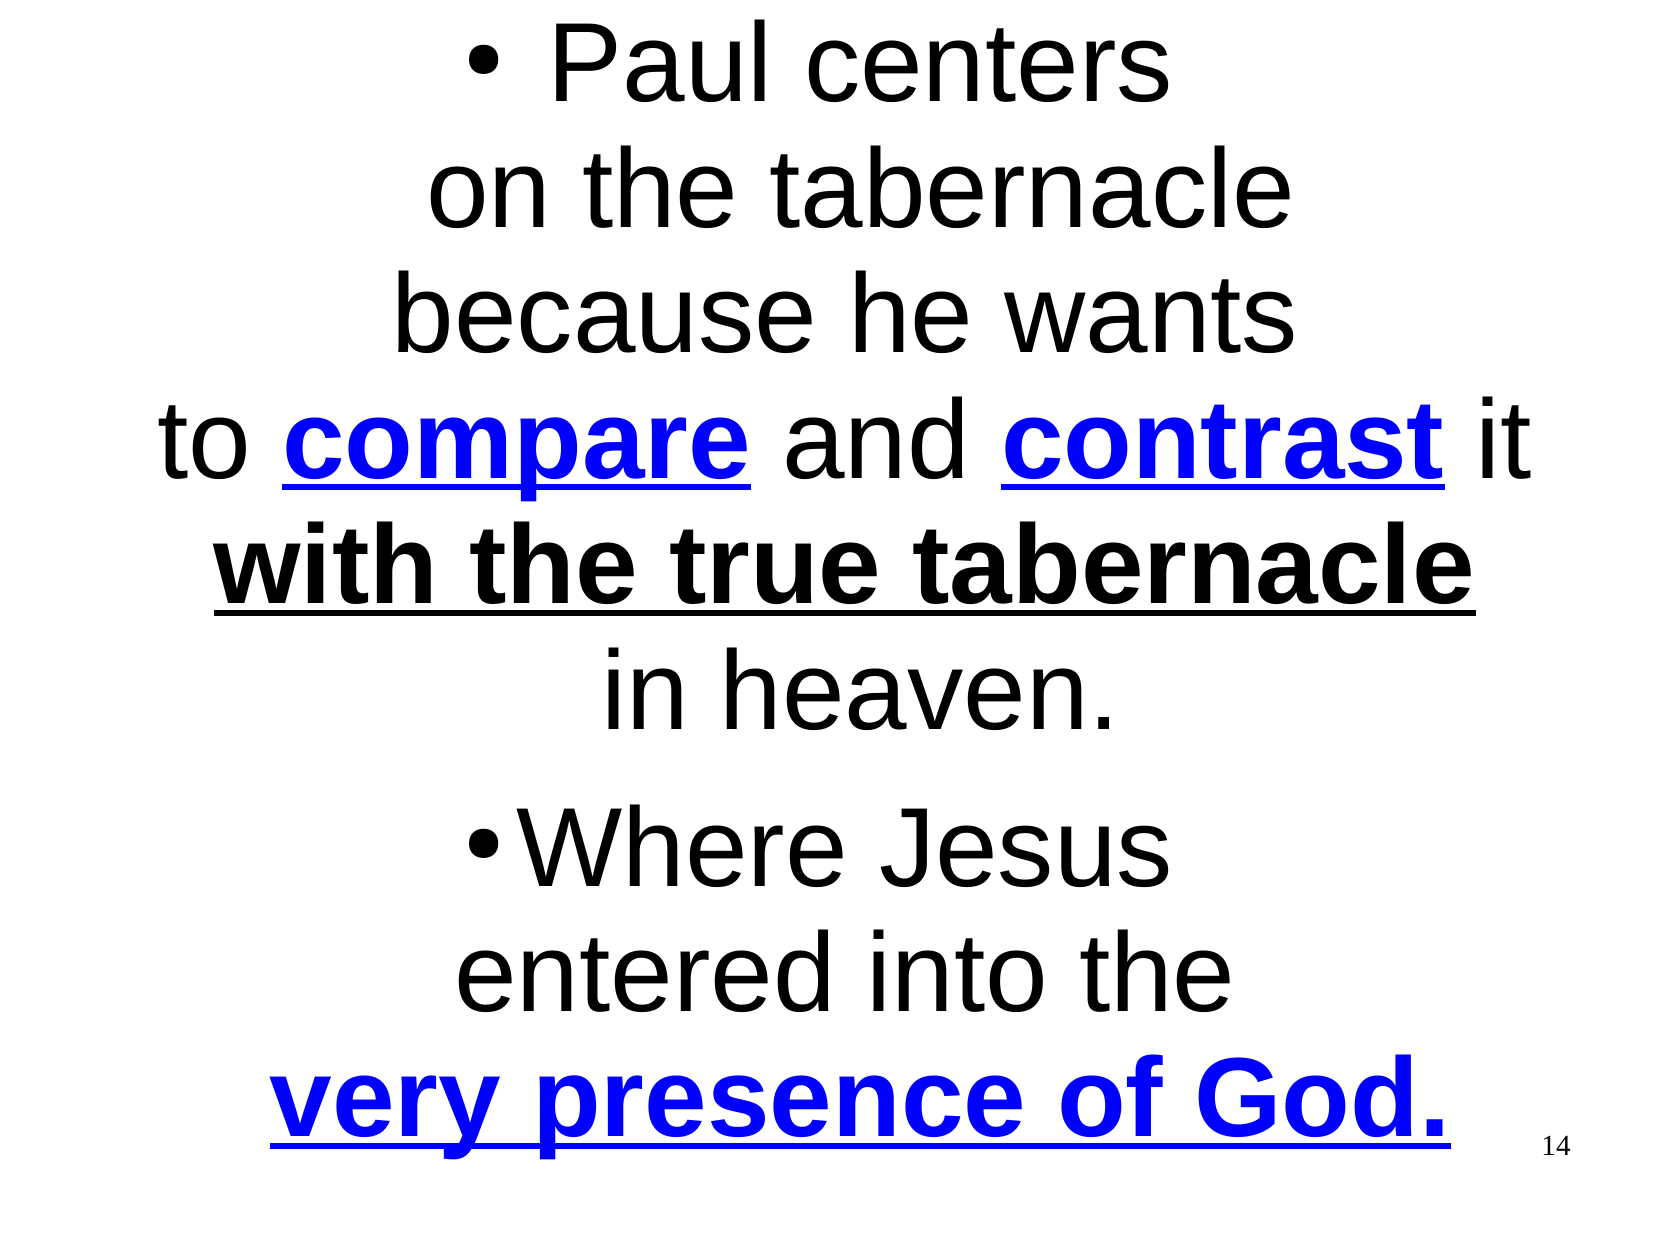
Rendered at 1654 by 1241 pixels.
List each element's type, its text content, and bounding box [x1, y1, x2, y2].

list Paul centers on the tabernacle because he wants to compare and contrast it with the true tabernacle in heaven. Where Jesus entered into the very presence of God. [0, 0, 1651, 1238]
